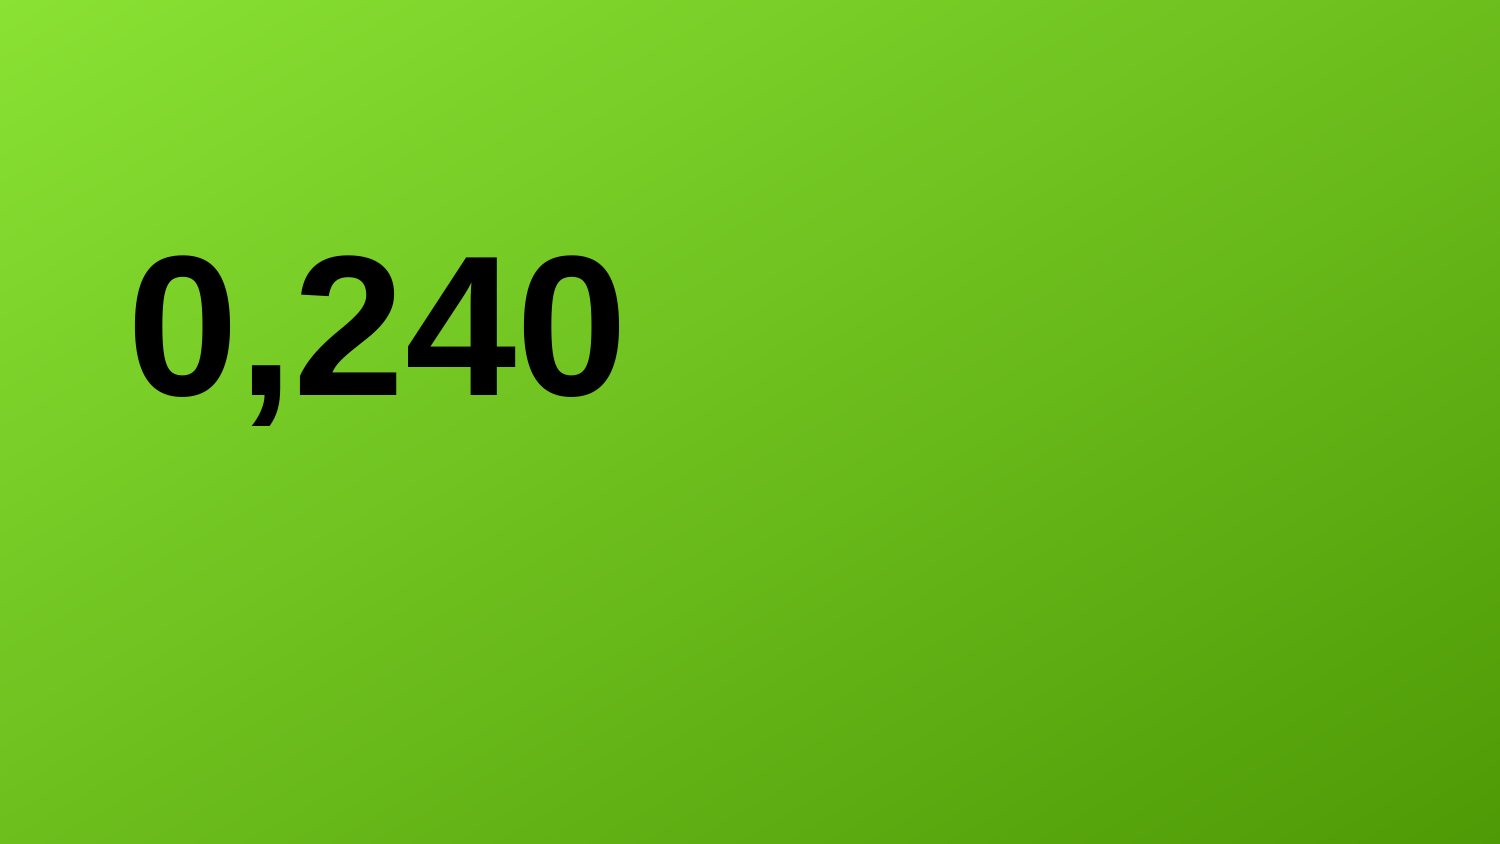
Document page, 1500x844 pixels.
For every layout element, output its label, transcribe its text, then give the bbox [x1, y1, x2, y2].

text_box 0,240 [430, 284, 471, 347]
text_box 0,240 [551, 277, 591, 375]
text_box 0,240 [112, 259, 1388, 450]
text_box 0,240 [162, 277, 202, 375]
